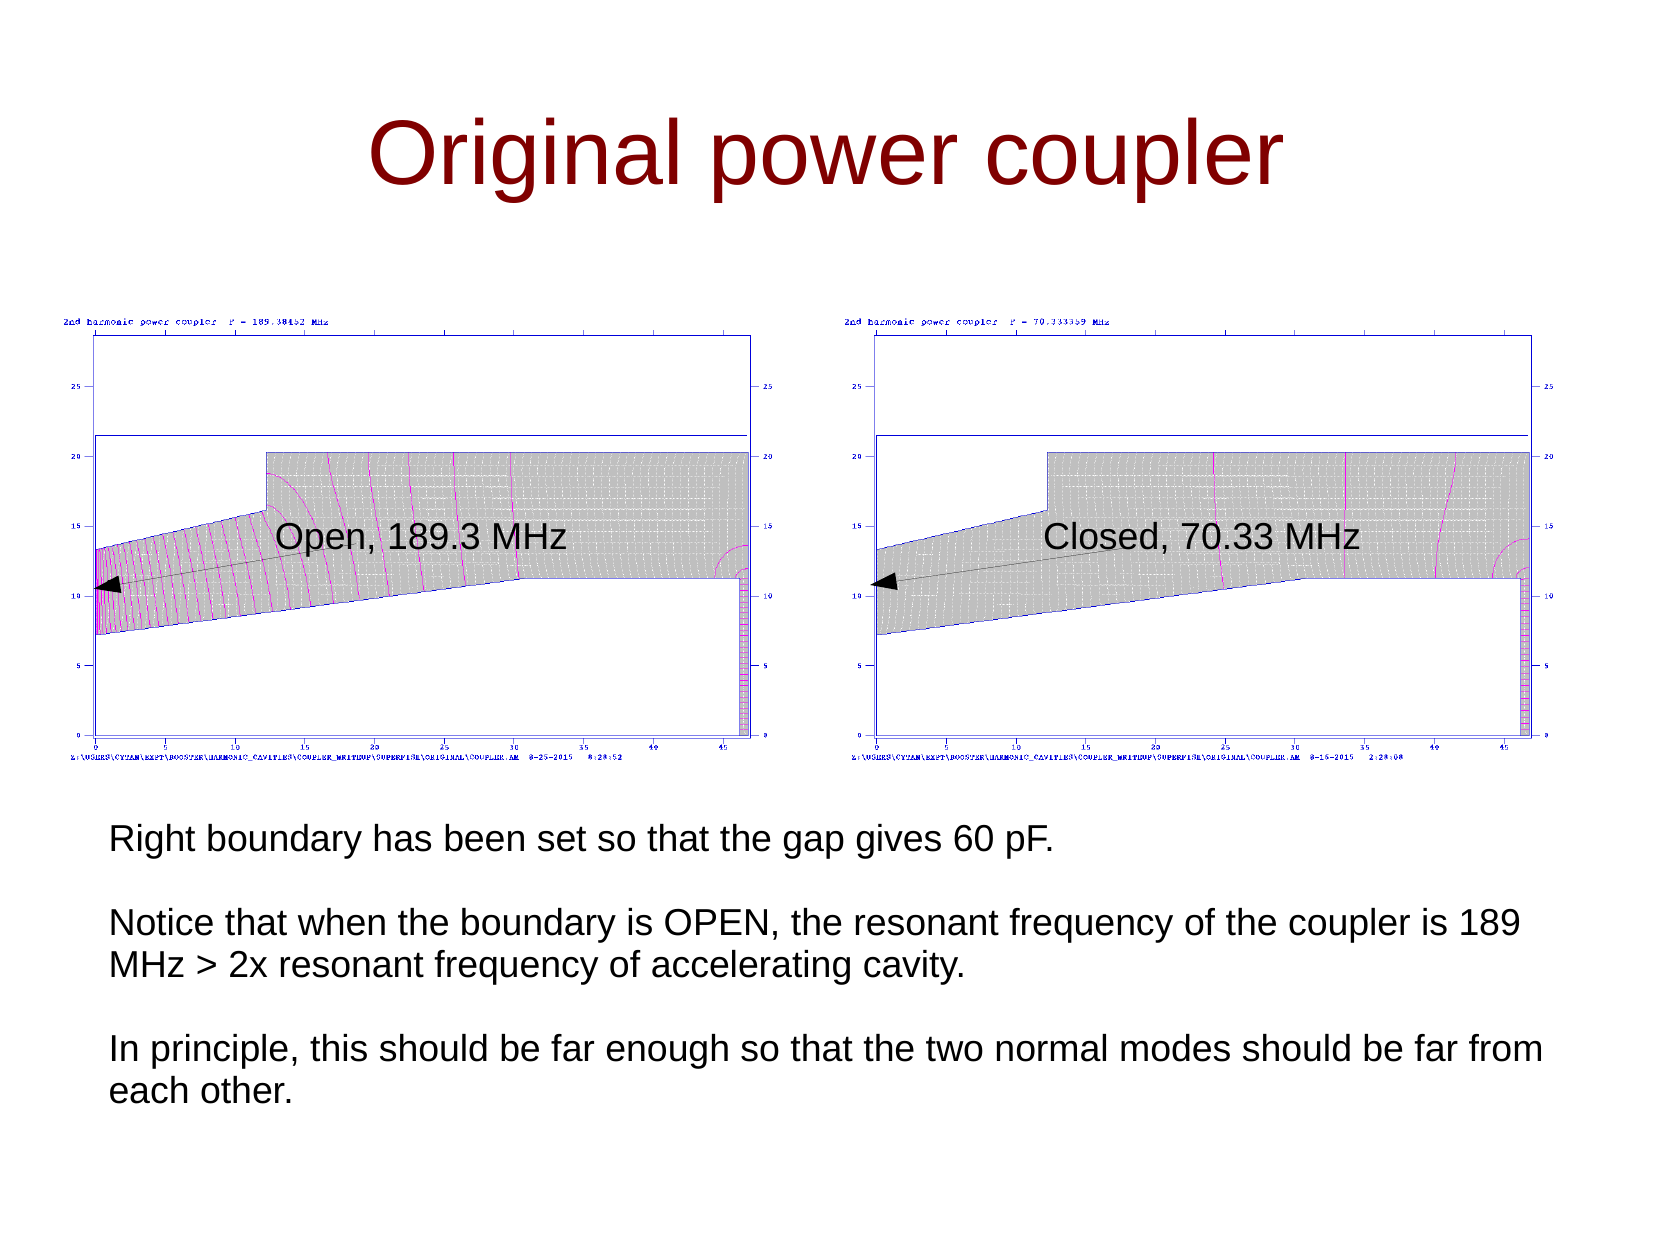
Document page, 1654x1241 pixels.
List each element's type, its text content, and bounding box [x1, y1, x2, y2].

picture [52, 311, 791, 762]
picture [833, 311, 1572, 762]
text_box Right boundary has been set so that the gap gives 60 pF. Notice that when the boundary is OPEN, the resonant frequency of the coupler is 189 MHz > 2x resonant frequency of accelerating cavity. In principle, this should be far enough so that the two normal modes should be far from each other. [93, 810, 1568, 1119]
title Original power coupler [82, 49, 1571, 257]
